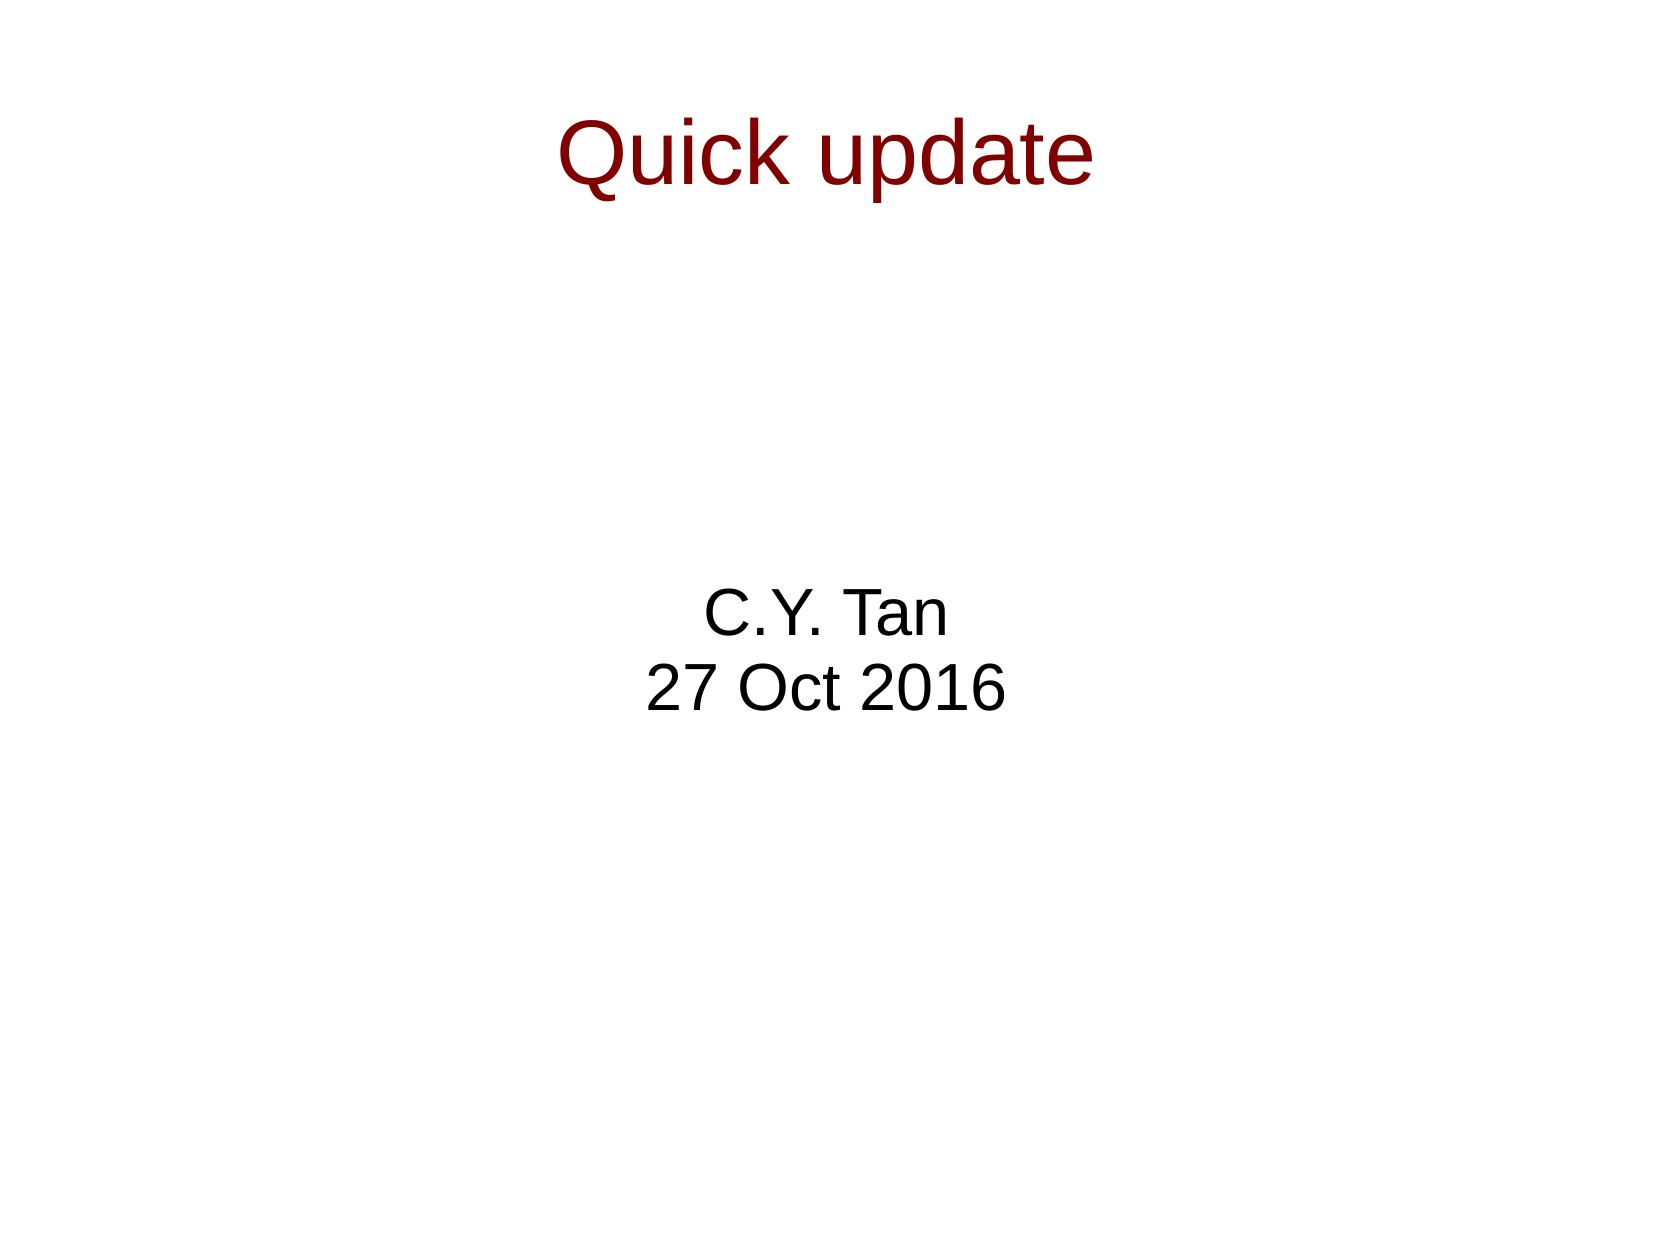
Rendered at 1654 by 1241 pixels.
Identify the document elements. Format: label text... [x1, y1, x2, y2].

subtitle C.Y. Tan 27 Oct 2016 [82, 290, 1571, 1010]
title Quick update [82, 49, 1571, 257]
